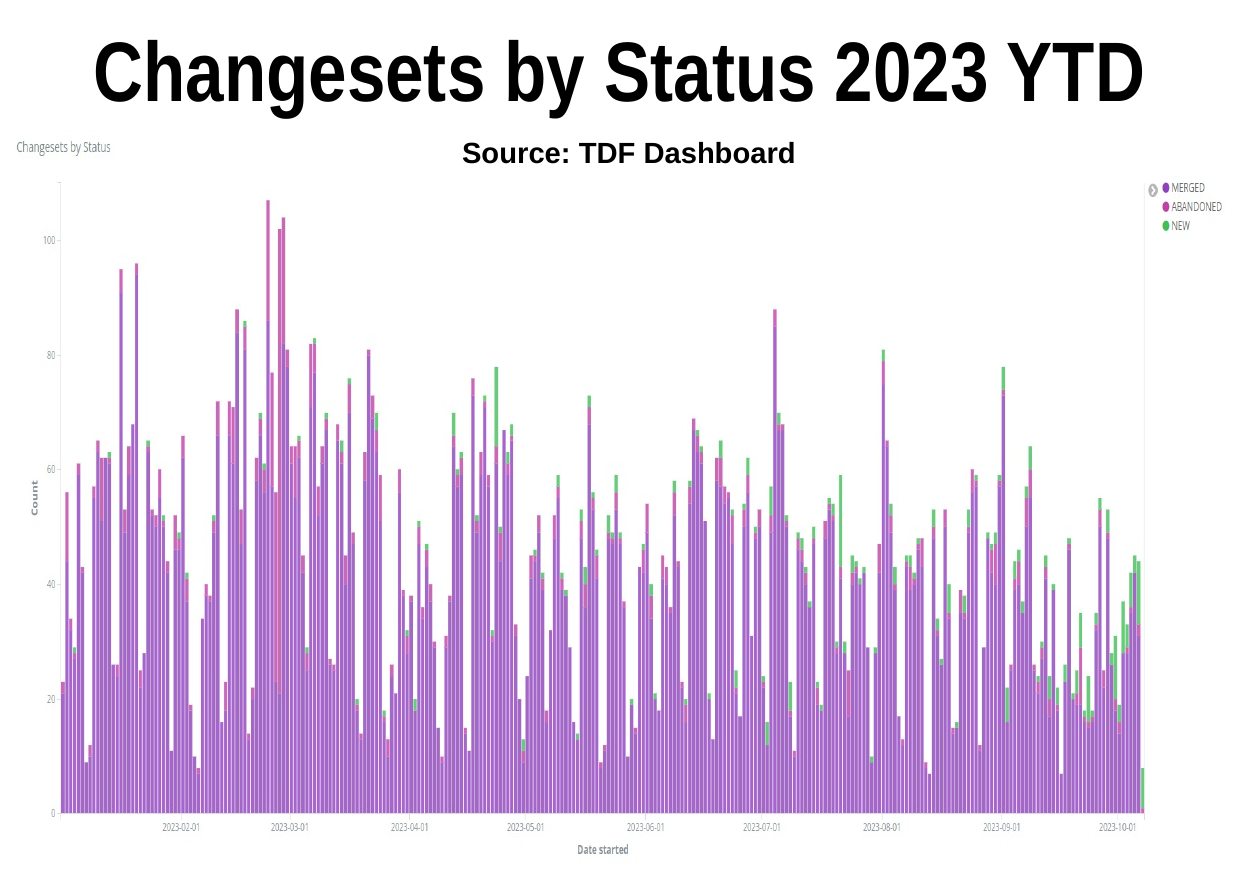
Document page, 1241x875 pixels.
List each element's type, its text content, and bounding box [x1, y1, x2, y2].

picture [11, 131, 1229, 863]
title Changesets by Status 2023 YTD [11, 12, 1229, 131]
text_box Source: TDF Dashboard [447, 130, 812, 184]
